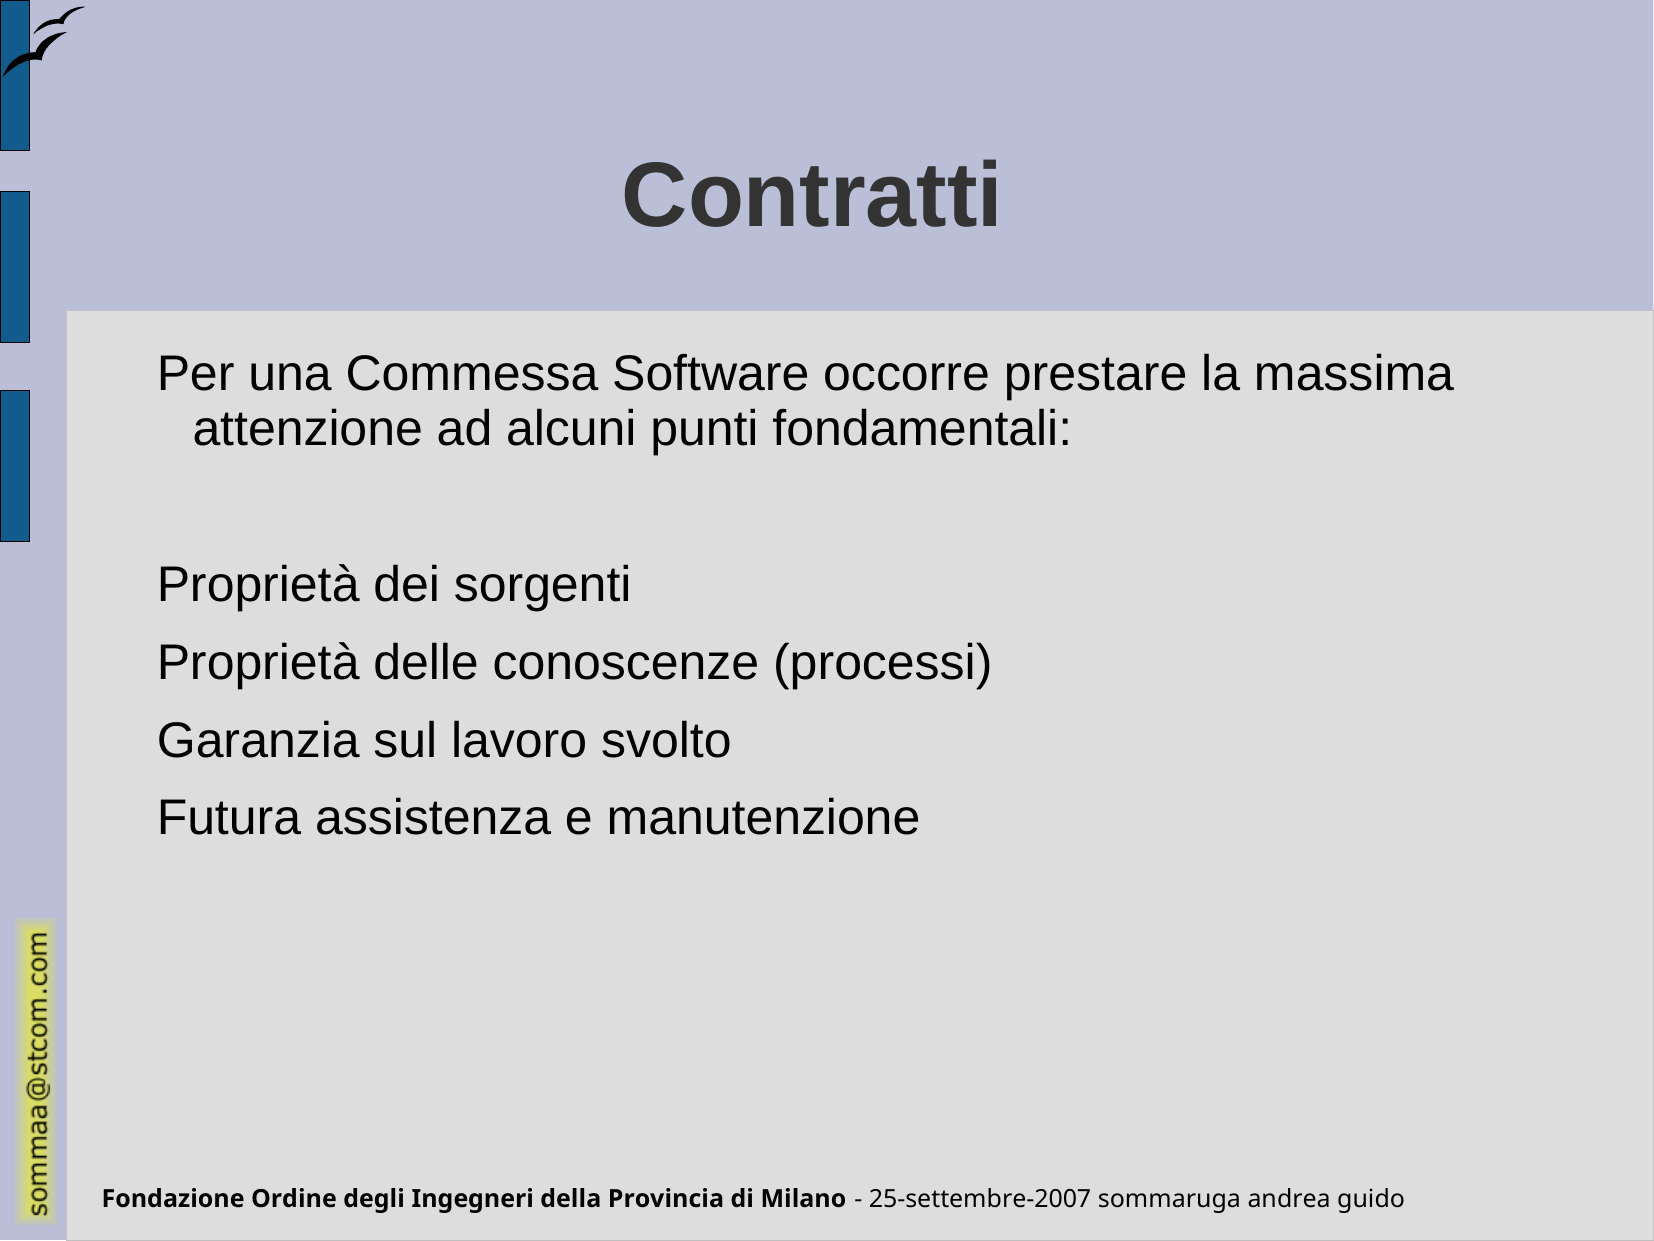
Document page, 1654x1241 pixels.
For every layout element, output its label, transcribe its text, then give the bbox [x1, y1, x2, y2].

list Per una Commessa Software occorre prestare la massima attenzione ad alcuni punti fondamentali: Proprietà dei sorgenti Proprietà delle conoscenze (processi) Garanzia sul lavoro svolto Futura assistenza e manutenzione [121, 344, 1534, 1127]
title Contratti [121, 91, 1534, 299]
picture [12, 915, 60, 1228]
